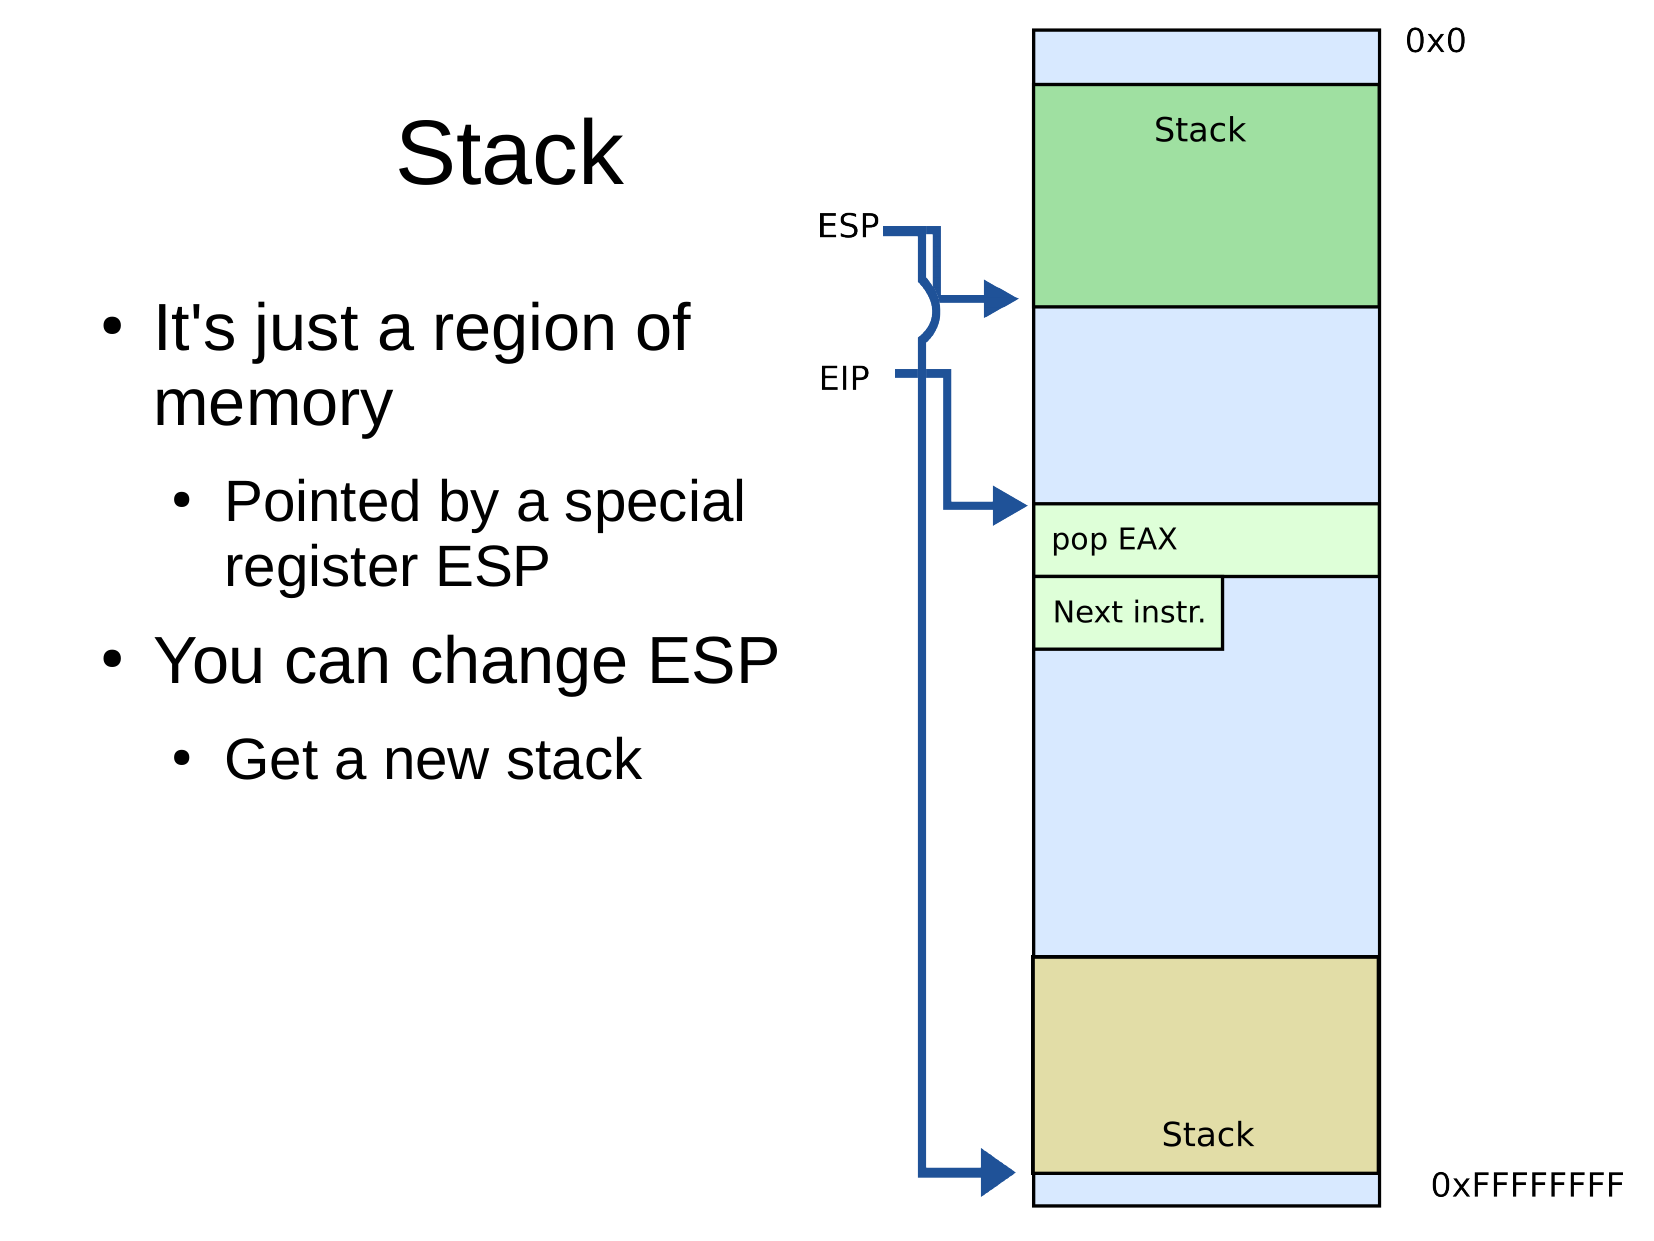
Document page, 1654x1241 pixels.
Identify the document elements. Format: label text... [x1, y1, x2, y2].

title Stack [82, 49, 938, 257]
list It's just a region of memory Pointed by a special register ESP You can change ESP Get a new stack [82, 290, 883, 1010]
picture [820, 18, 1623, 1218]
